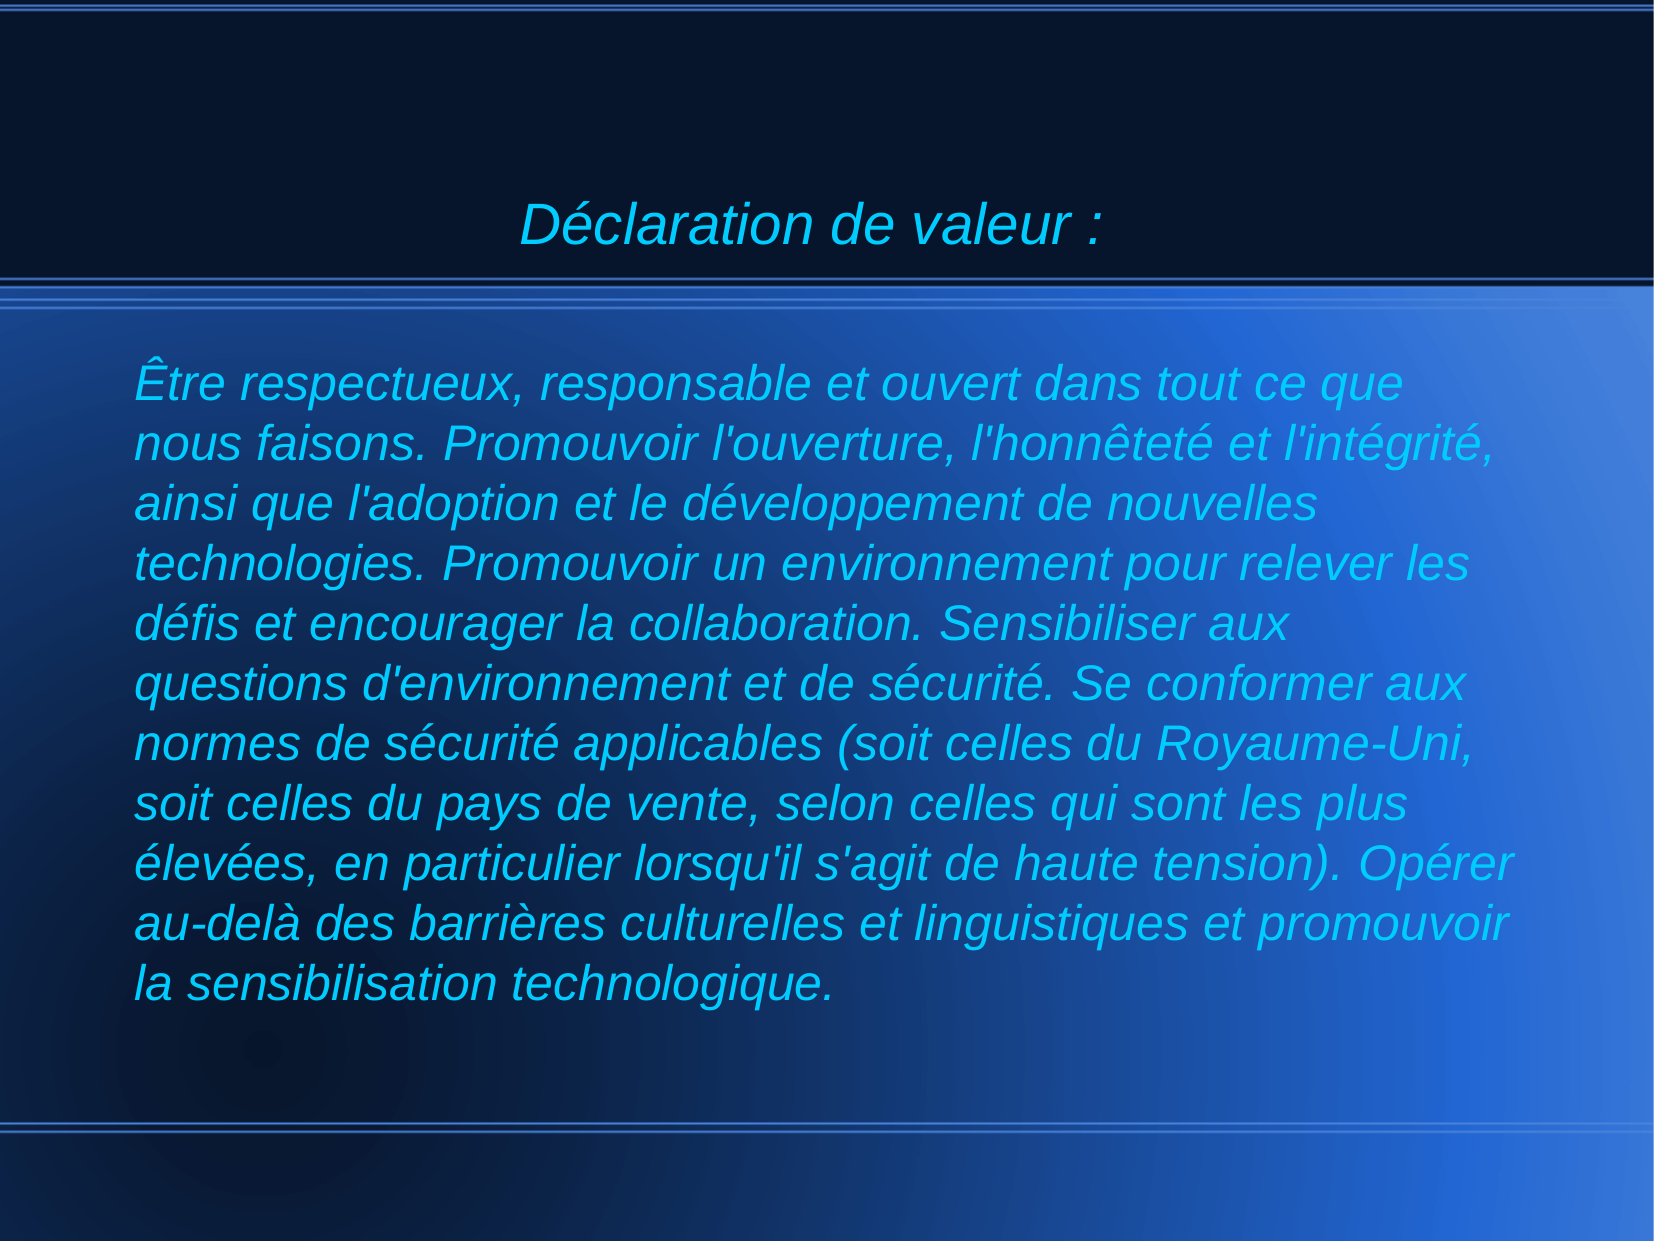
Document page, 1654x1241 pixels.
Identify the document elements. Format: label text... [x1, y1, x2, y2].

picture [0, 0, 1654, 1241]
title Déclaration de valeur : [118, 117, 1506, 325]
list Être respectueux, responsable et ouvert dans tout ce que nous faisons. Promouvoir l'ouverture, l'honnêteté et l'intégrité, ainsi que l'adoption et le développement de nouvelles technologies. Promouvoir un environnement pour relever les défis et encourager la collaboration. Sensibiliser aux questions d'environnement et de sécurité. Se conformer aux normes de sécurité applicables (soit celles du Royaume-Uni, soit celles du pays de vente, selon celles qui sont les plus élevées, en particulier lorsqu'il s'agit de haute tension). Opérer au-delà des barrières culturelles et linguistiques et promouvoir la sensibilisation technologique. [134, 350, 1516, 1132]
